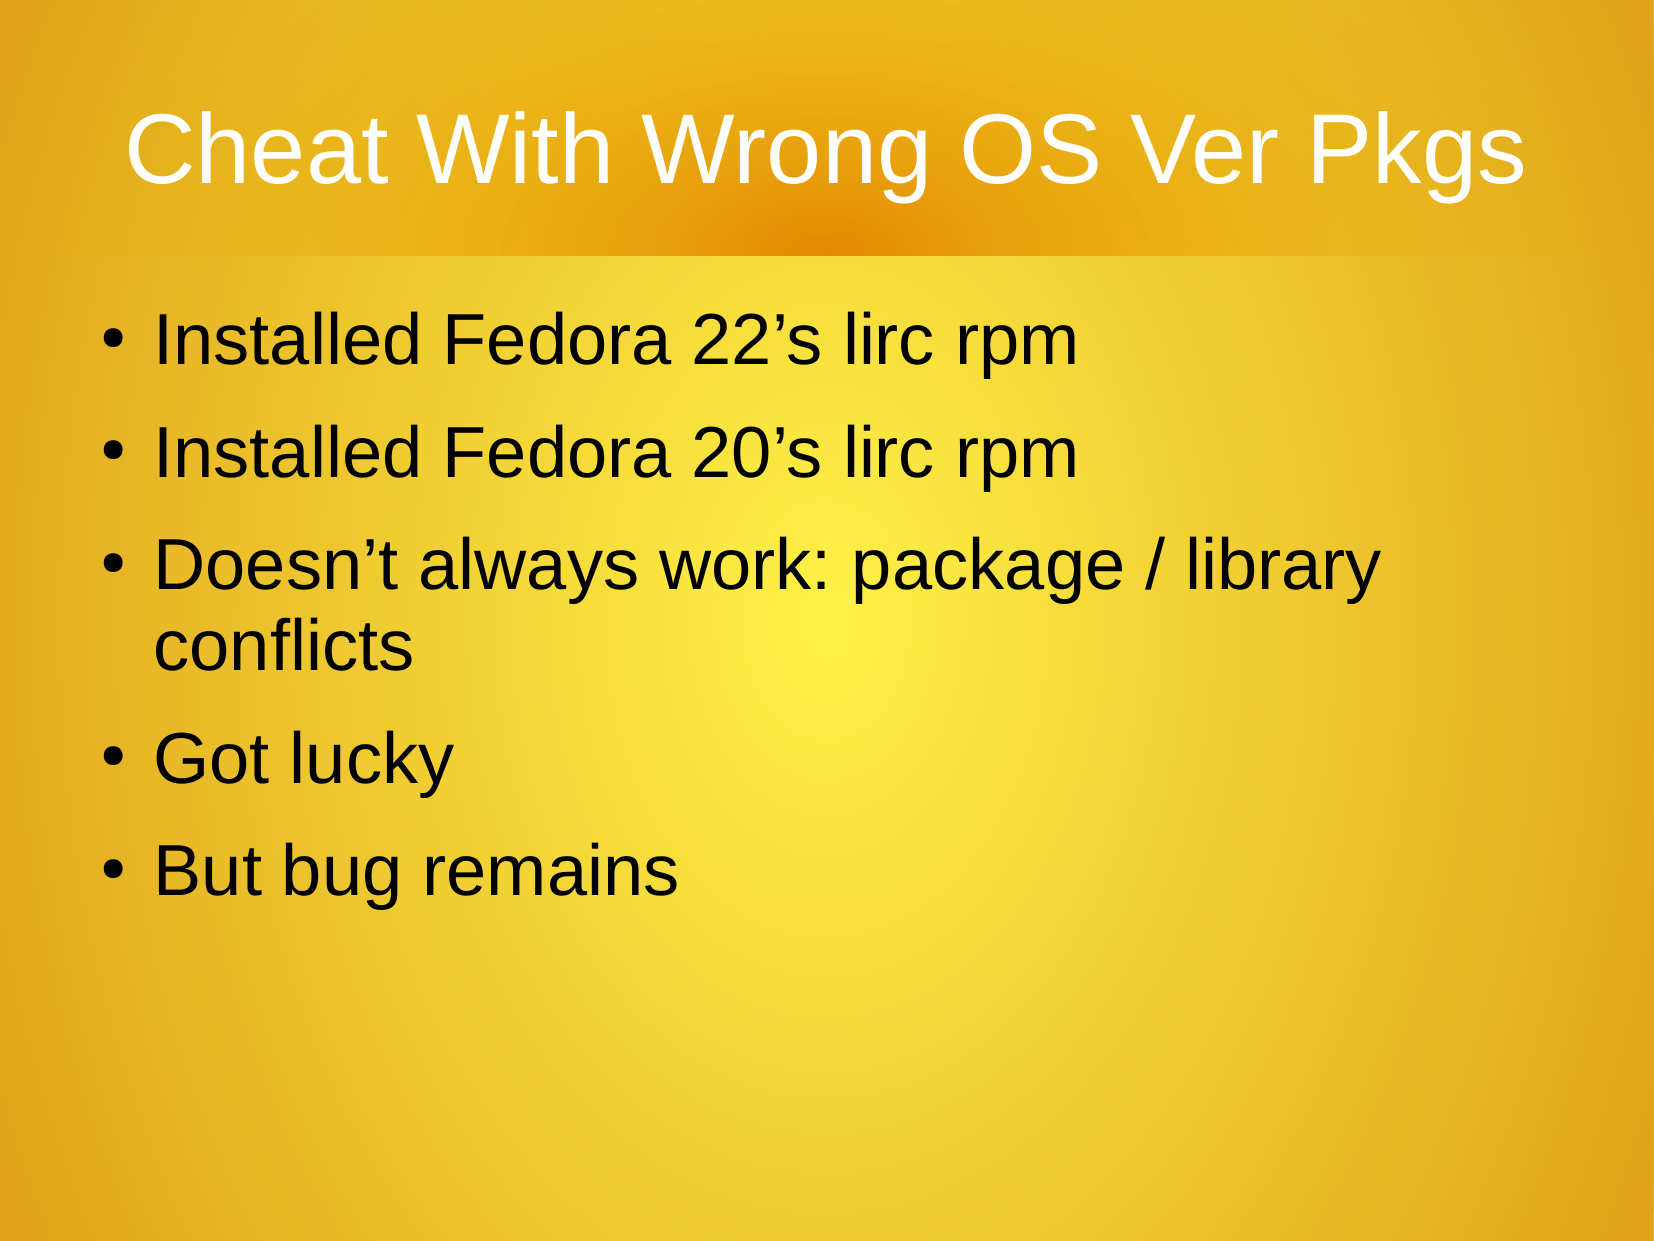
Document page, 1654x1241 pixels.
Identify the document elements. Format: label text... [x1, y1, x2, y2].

list Installed Fedora 22’s lirc rpm Installed Fedora 20’s lirc rpm Doesn’t always work: package / library conflicts Got lucky But bug remains [82, 299, 1571, 1019]
title Cheat With Wrong OS Ver Pkgs [82, 47, 1571, 252]
